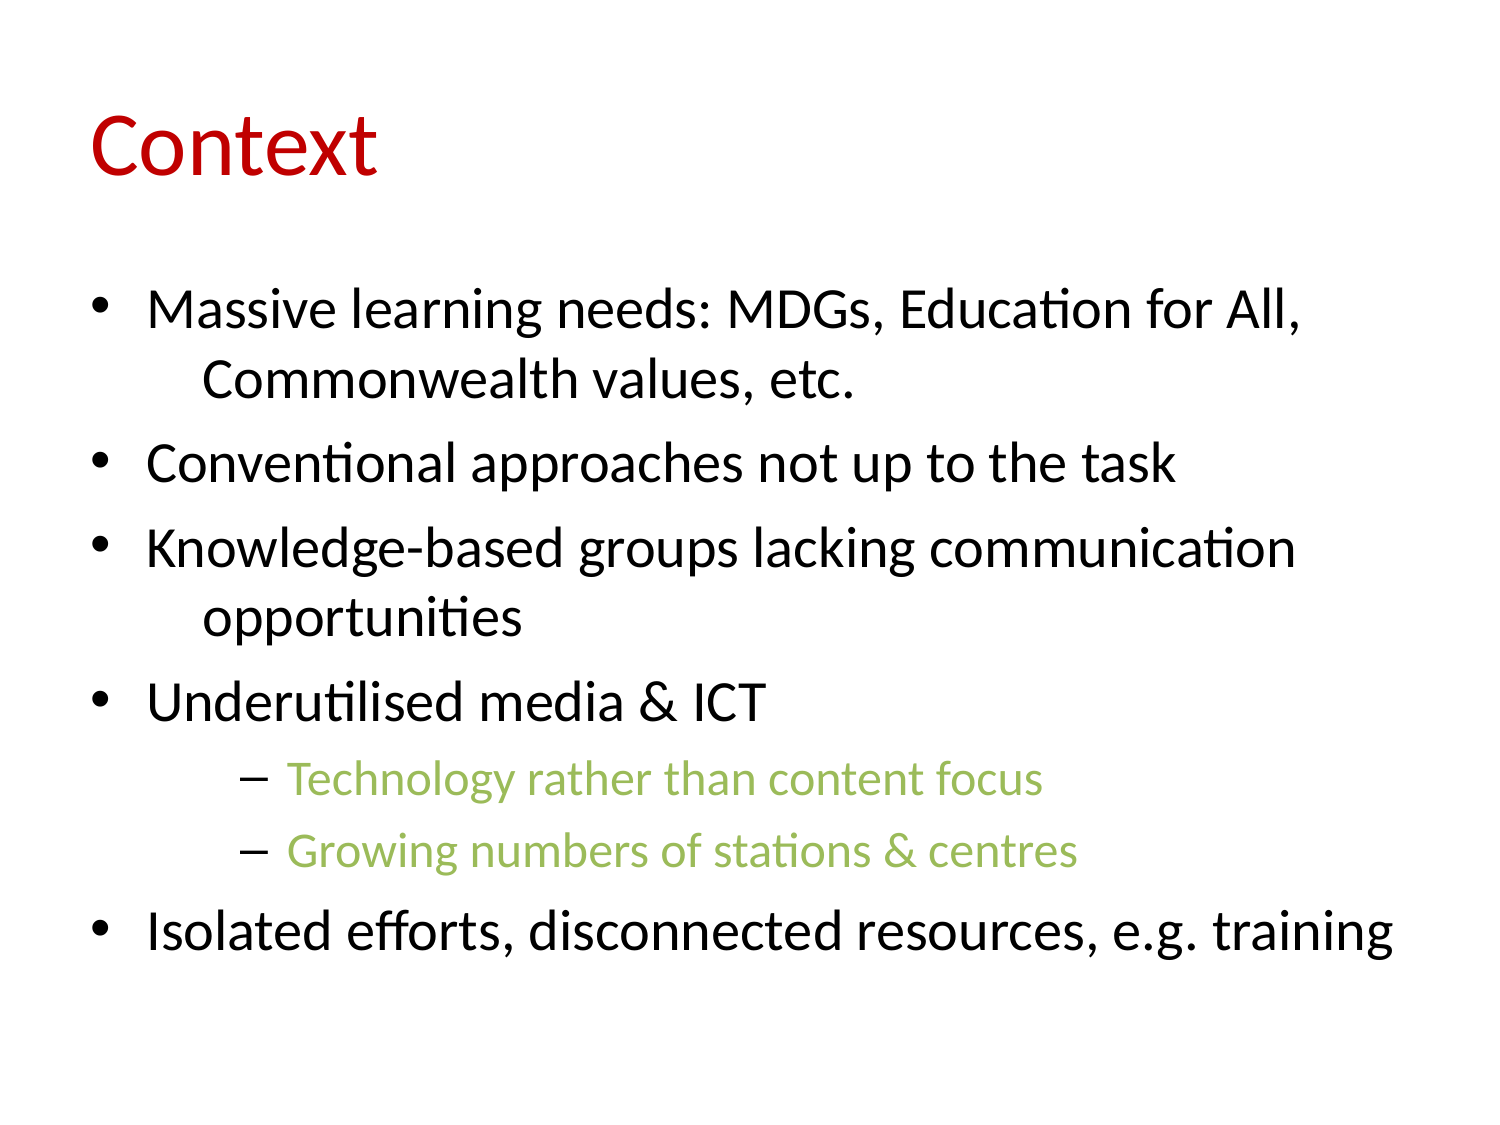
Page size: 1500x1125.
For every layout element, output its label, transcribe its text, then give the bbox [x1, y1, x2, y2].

title Context [75, 45, 1426, 233]
list Massive learning needs: MDGs, Education for All, Commonwealth values, etc. Conventional approaches not up to the task Knowledge-based groups lacking communication opportunities Underutilised media & ICT Technology rather than content focus Growing numbers of stations & centres Isolated efforts, disconnected resources, e.g. training [75, 262, 1426, 1063]
